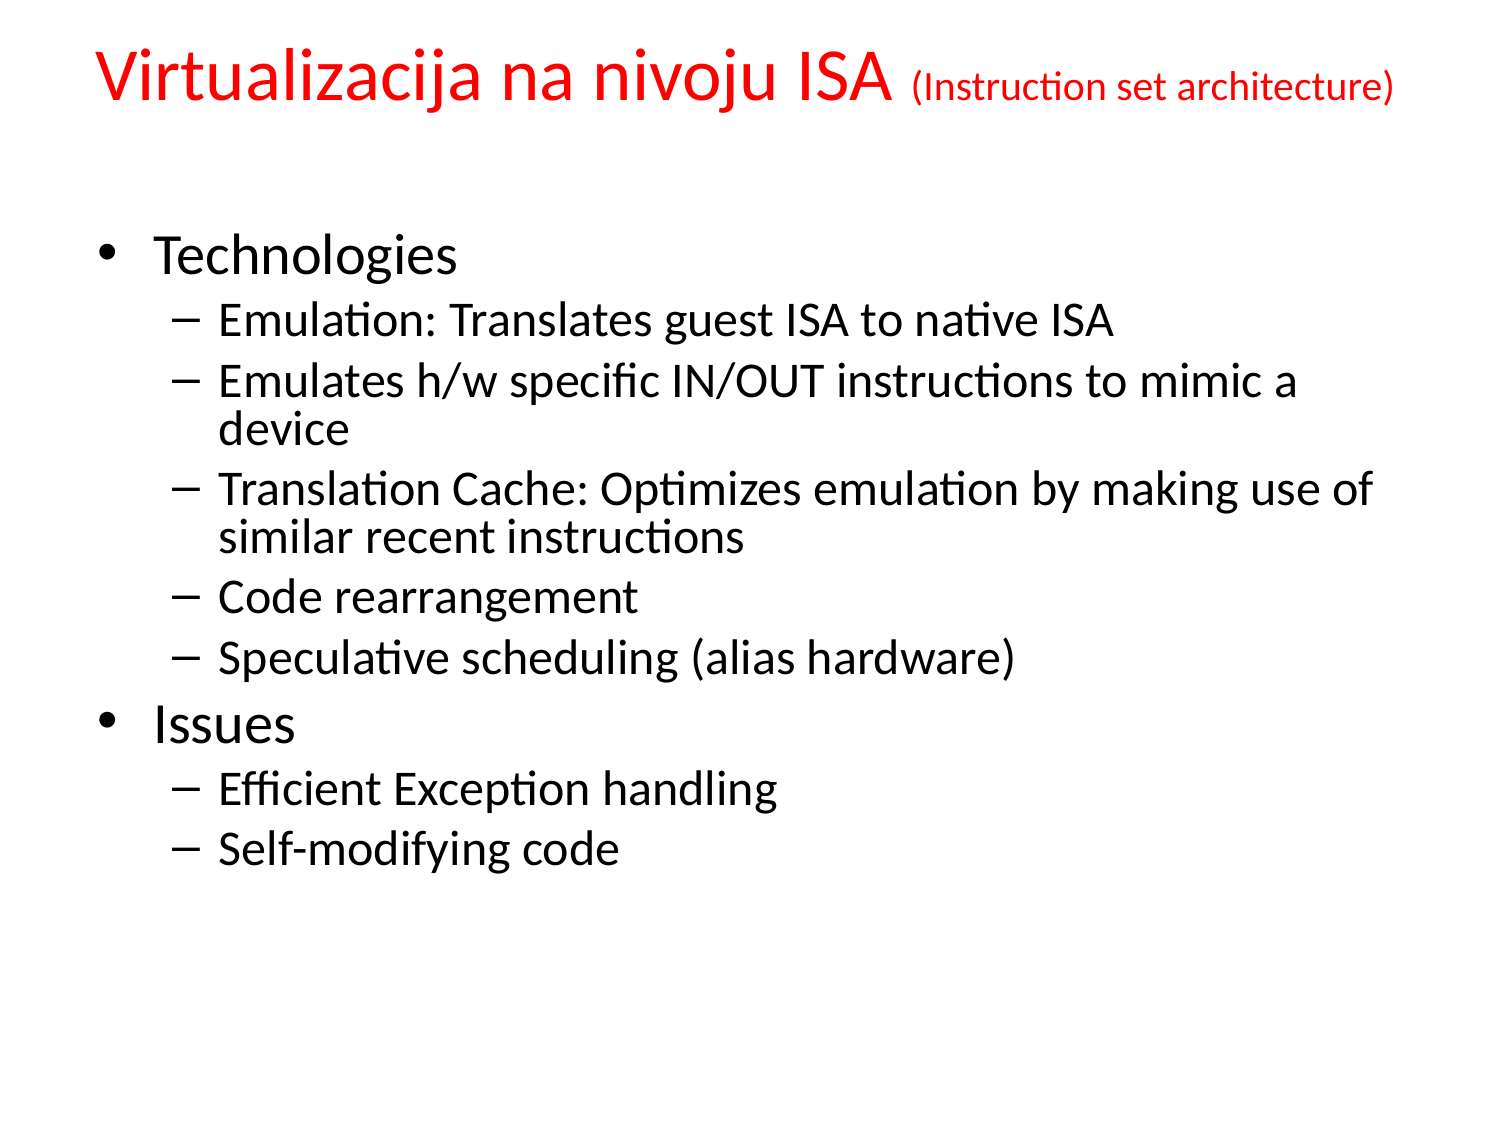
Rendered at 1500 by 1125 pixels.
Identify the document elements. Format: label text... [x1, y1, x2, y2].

title Virtualizacija na nivoju ISA (Instruction set architecture) [70, 0, 1421, 148]
list Technologies Emulation: Translates guest ISA to native ISA Emulates h/w specific IN/OUT instructions to mimic a device Translation Cache: Optimizes emulation by making use of similar recent instructions Code rearrangement Speculative scheduling (alias hardware) Issues Efficient Exception handling Self-modifying code [82, 222, 1433, 966]
